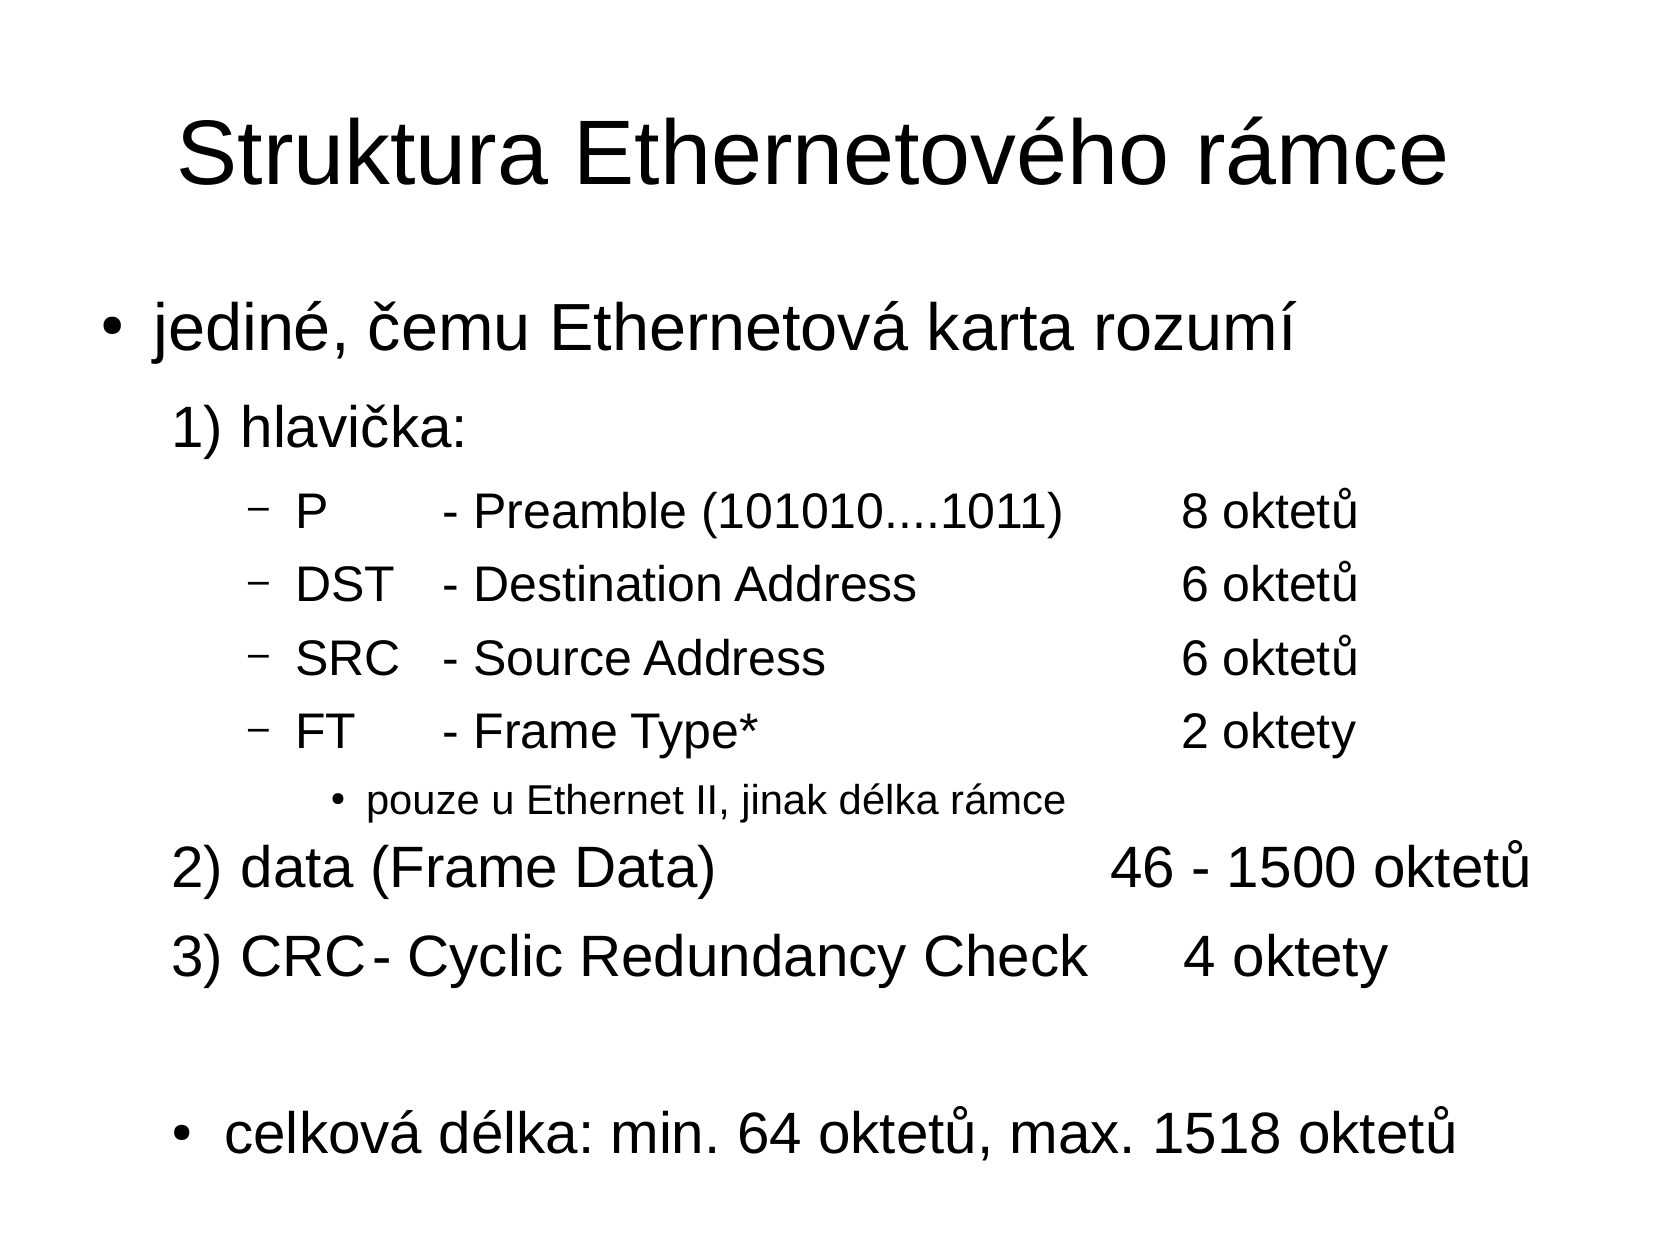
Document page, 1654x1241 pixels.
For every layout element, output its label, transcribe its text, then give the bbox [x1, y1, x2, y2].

list jediné, čemu Ethernetová karta rozumí hlavička: P - Preamble (101010....1011) 8 oktetů DST - Destination Address 6 oktetů SRC - Source Address 6 oktetů FT - Frame Type* 2 oktety pouze u Ethernet II, jinak délka rámce data (Frame Data) 46 - 1500 oktetů CRC - Cyclic Redundancy Check 4 oktety celková délka: min. 64 oktetů, max. 1518 oktetů [82, 290, 1571, 1167]
title Struktura Ethernetového rámce [82, 49, 1571, 257]
